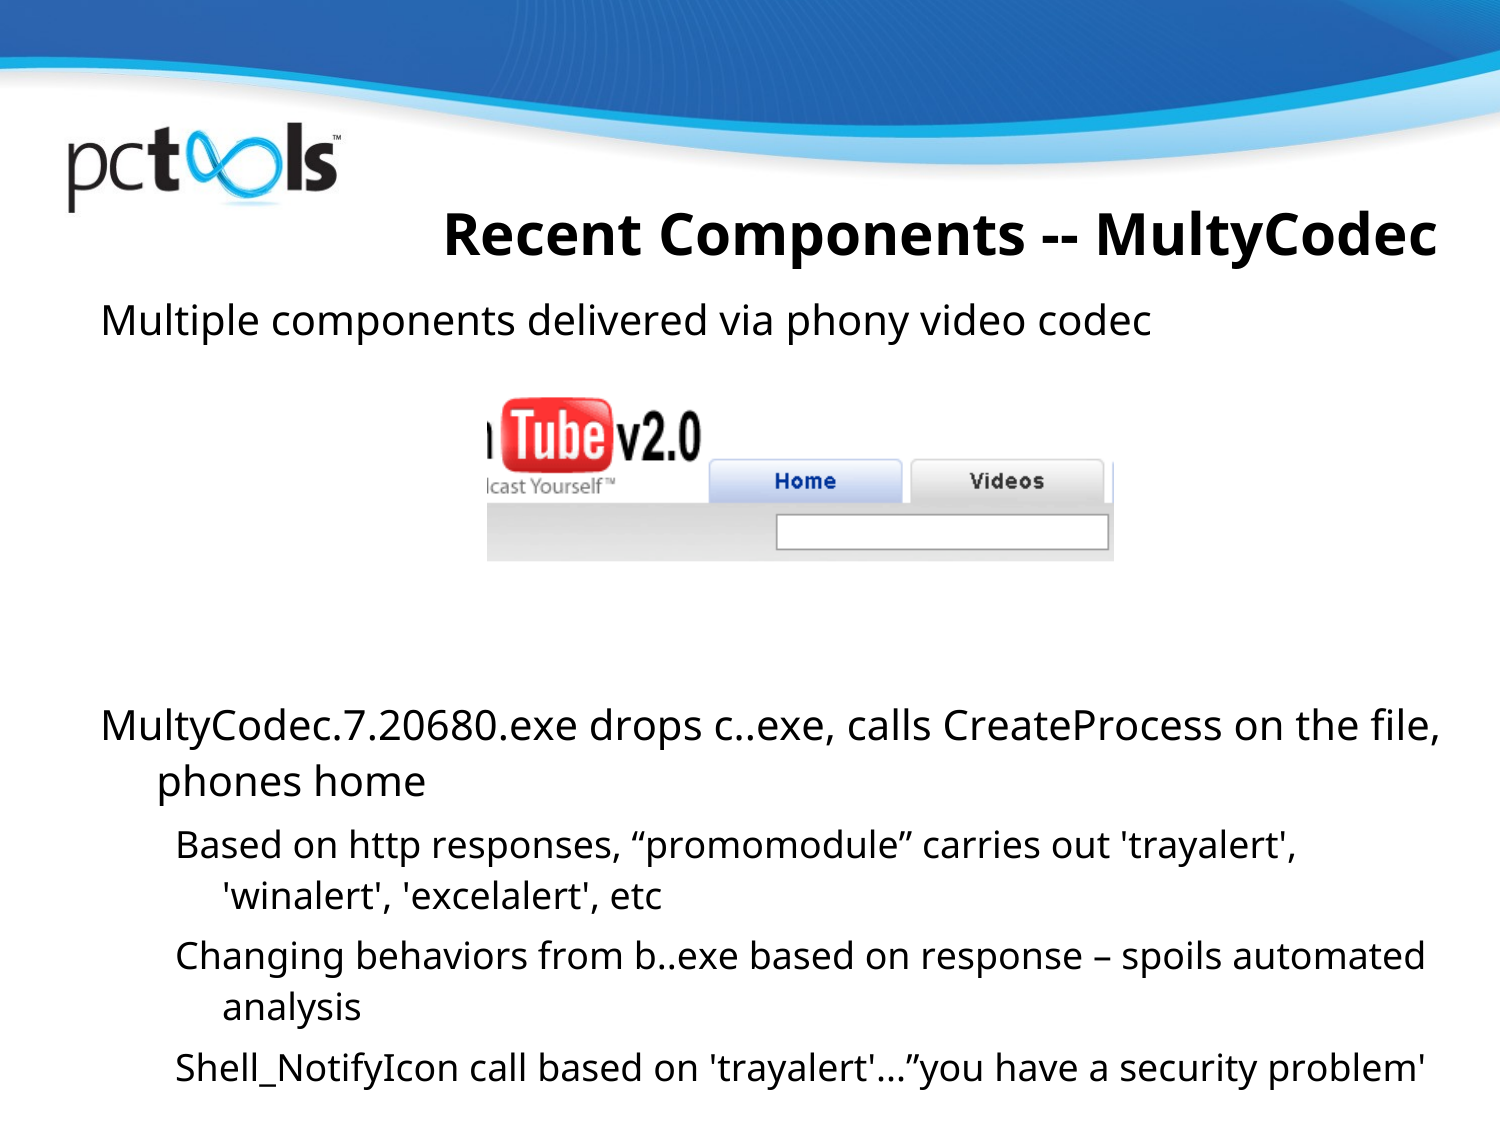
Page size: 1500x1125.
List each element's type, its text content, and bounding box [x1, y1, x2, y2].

picture [0, 0, 1500, 222]
picture [487, 374, 1114, 582]
list Multiple components delivered via phony video codec MultyCodec.7.20680.exe drops c..exe, calls CreateProcess on the file, phones home Based on http responses, “promomodule” carries out 'trayalert', 'winalert', 'excelalert', etc Changing behaviors from b..exe based on response – spoils automated analysis Shell_NotifyIcon call based on 'trayalert'...”you have a security problem' [100, 290, 1451, 1031]
picture [194, 138, 207, 146]
title Recent Components -- MultyCodec [88, 146, 1439, 319]
